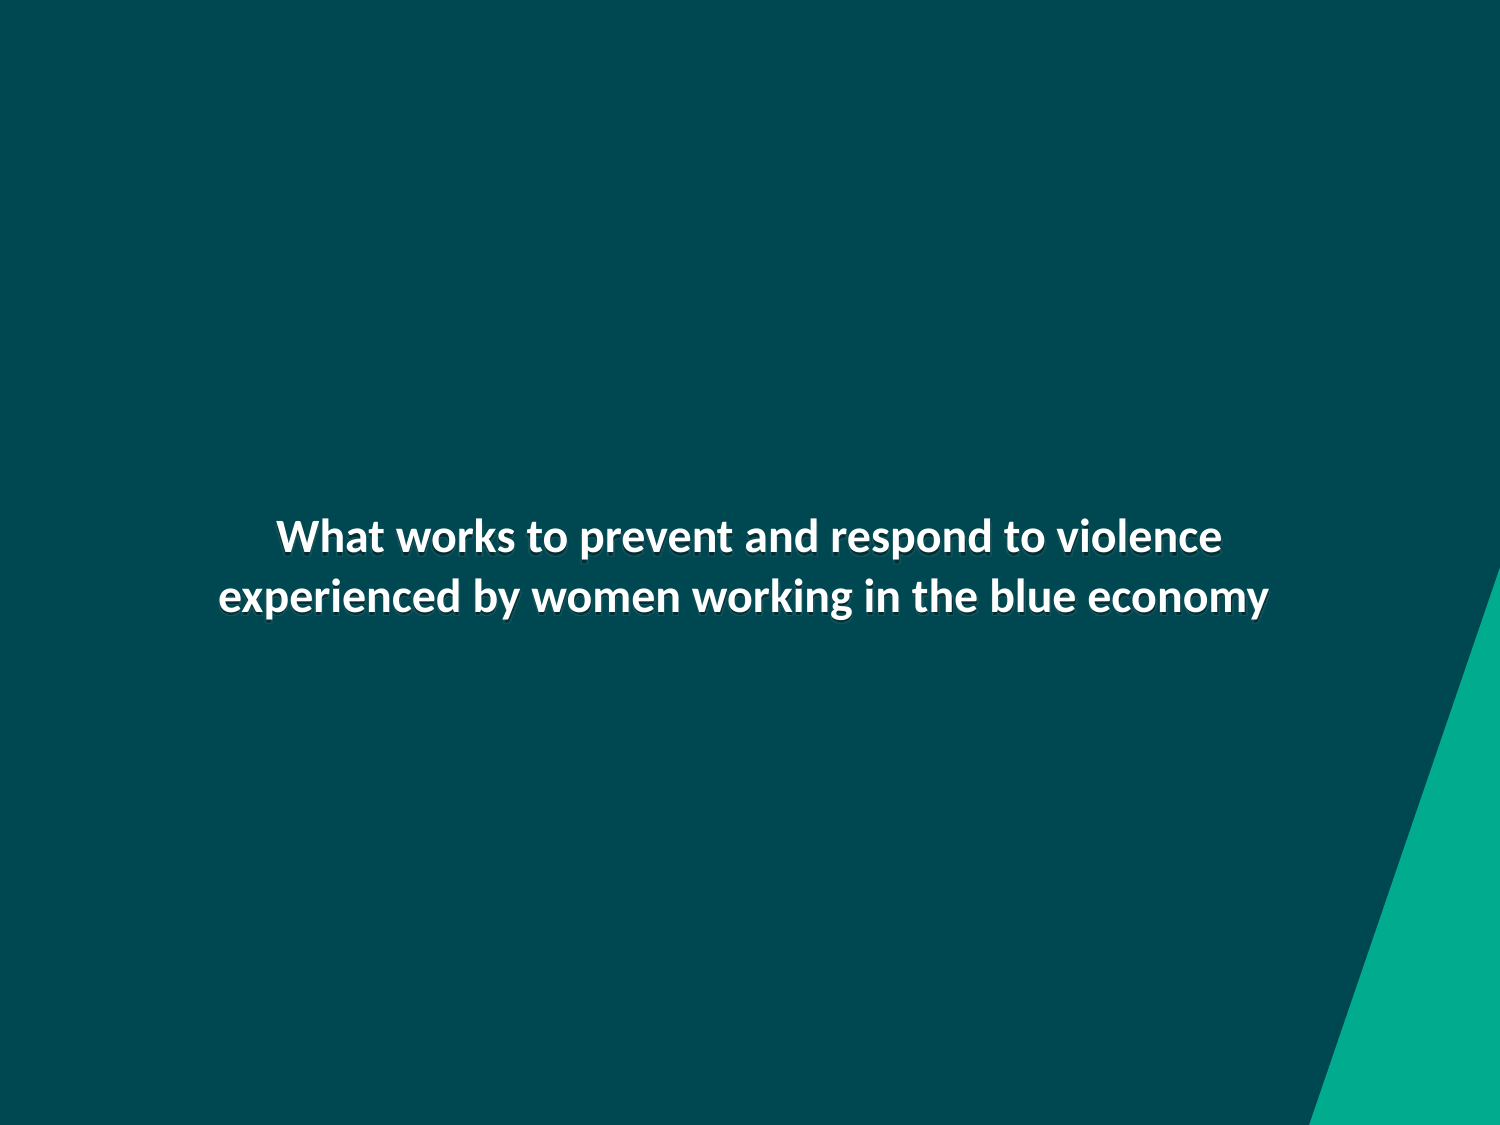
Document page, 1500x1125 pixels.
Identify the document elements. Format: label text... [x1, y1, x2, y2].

title What works to prevent and respond to violence experienced by women working in the blue economy [185, 501, 1315, 624]
